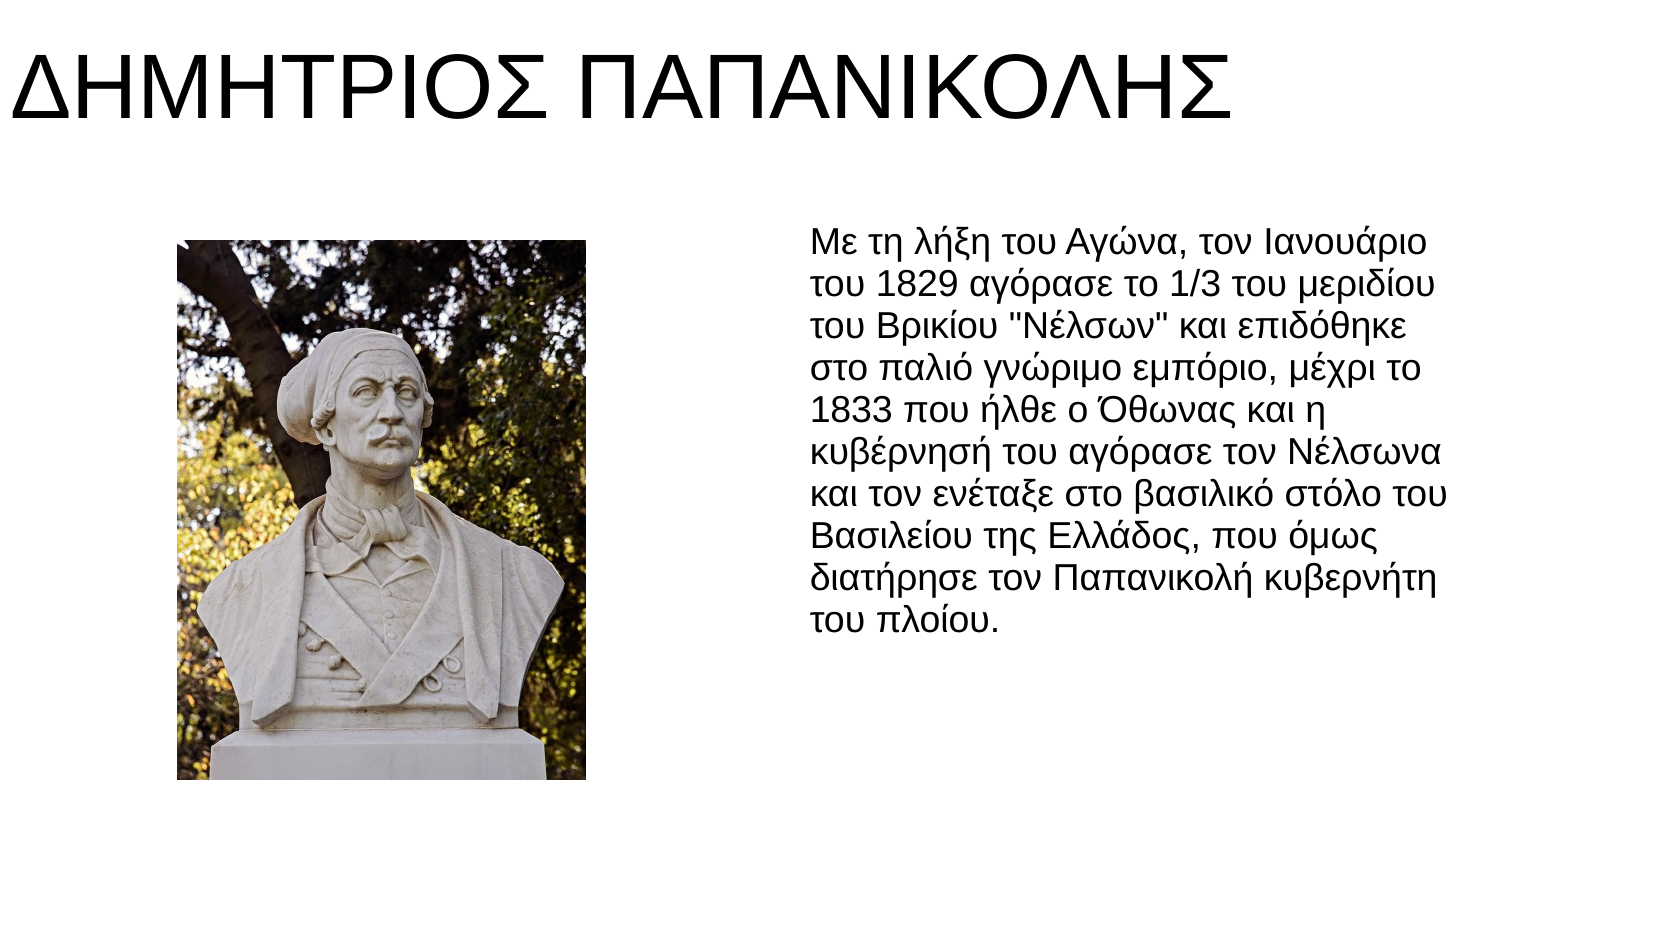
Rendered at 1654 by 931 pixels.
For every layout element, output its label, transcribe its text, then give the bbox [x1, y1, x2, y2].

picture [177, 240, 586, 780]
text_box Με τη λήξη του Αγώνα, τον Ιανουάριο του 1829 αγόρασε το 1/3 του μεριδίου του Βρικίου "Νέλσων" και επιδόθηκε στο παλιό γνώριμο εμπόριο, μέχρι το 1833 που ήλθε ο Όθωνας και η κυβέρνησή του αγόρασε τον Νέλσωνα και τον ενέταξε στο βασιλικό στόλο του Βασιλείου της Ελλάδος, που όμως διατήρησε τον Παπανικολή κυβερνήτη του πλοίου. [795, 213, 1471, 721]
title ΔΗΜΗΤΡΙΟΣ ΠΑΠΑΝΙΚΟΛΗΣ [0, 35, 1381, 241]
